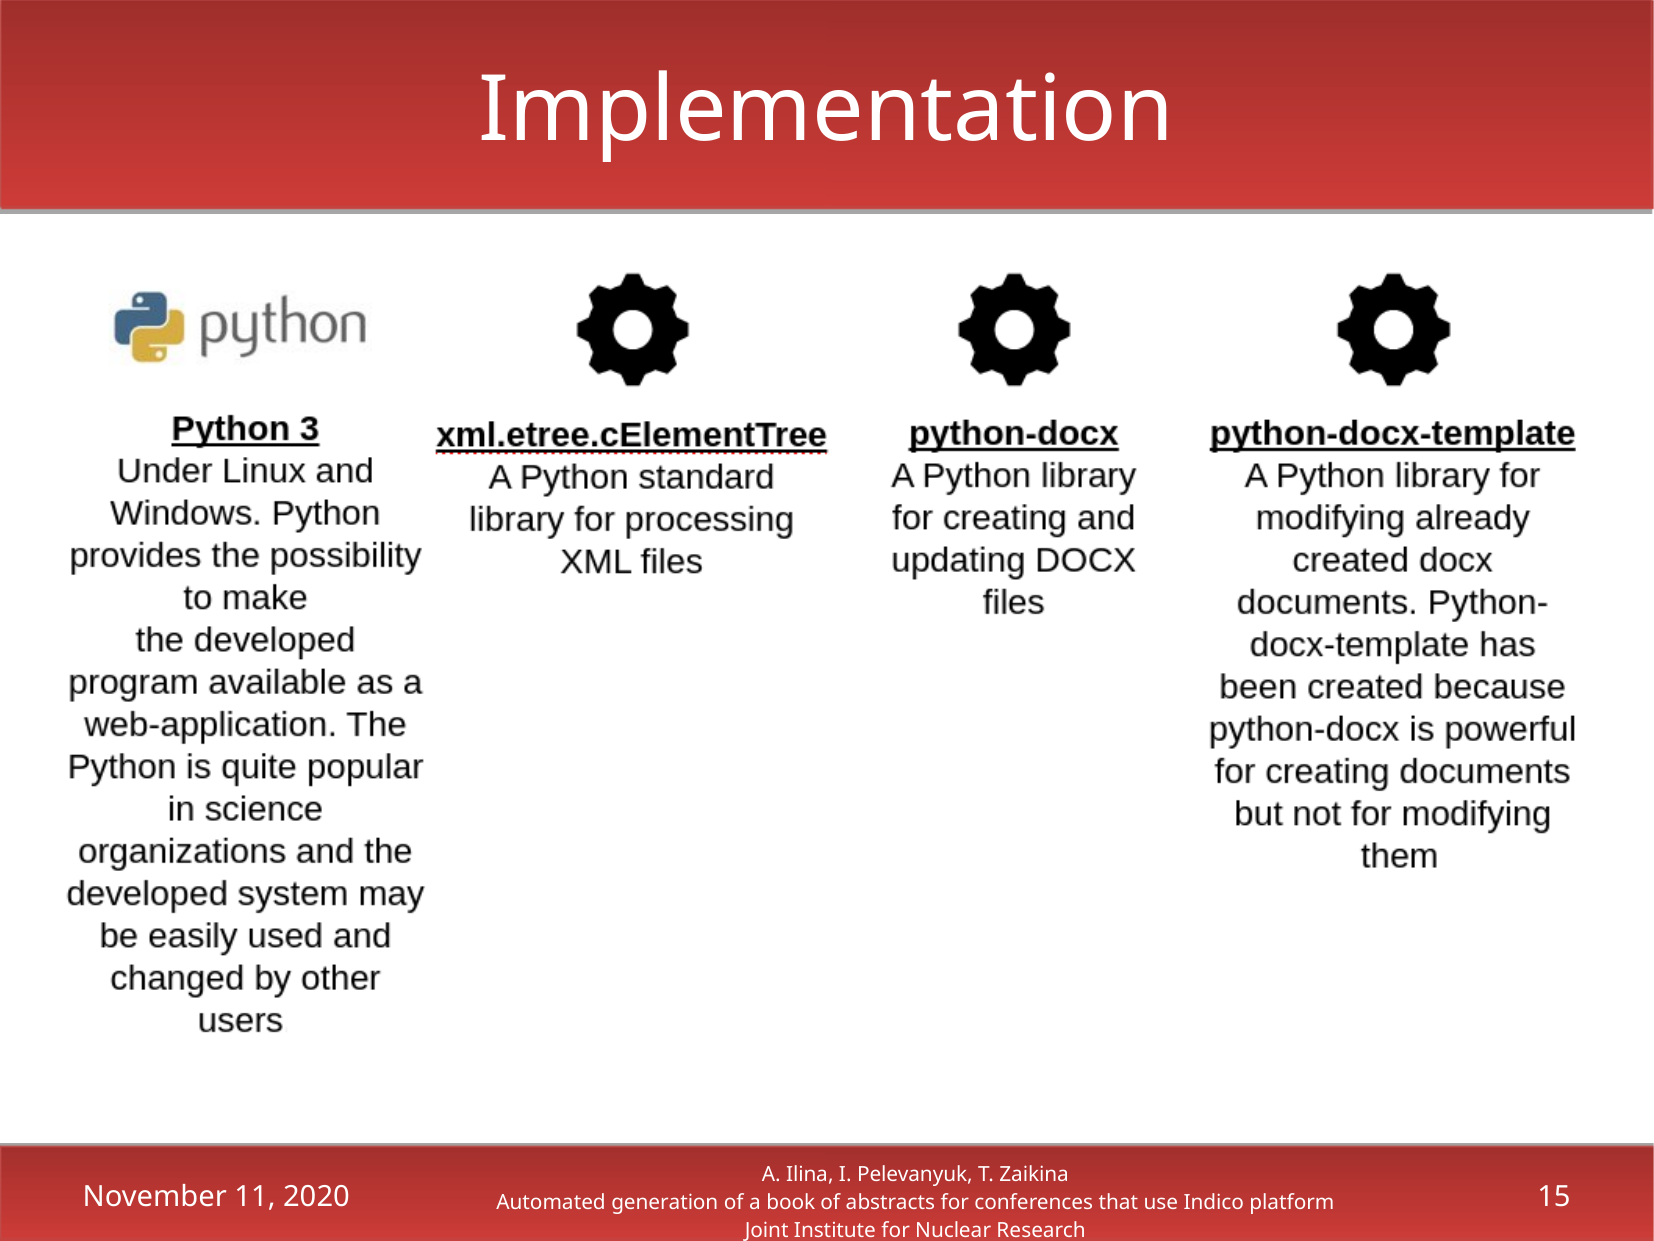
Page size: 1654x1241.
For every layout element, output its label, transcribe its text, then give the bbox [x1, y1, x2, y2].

text_box A. Ilina, I. Pelevanyuk, T. Zaikina Automated generation of a book of abstracts for conferences that use Indico platform Joint Institute for Nuclear Research [354, 1151, 1477, 1240]
picture [42, 265, 1612, 1051]
picture [0, 1143, 1654, 1241]
picture [0, 0, 1654, 214]
title Implementation [59, 31, 1595, 178]
